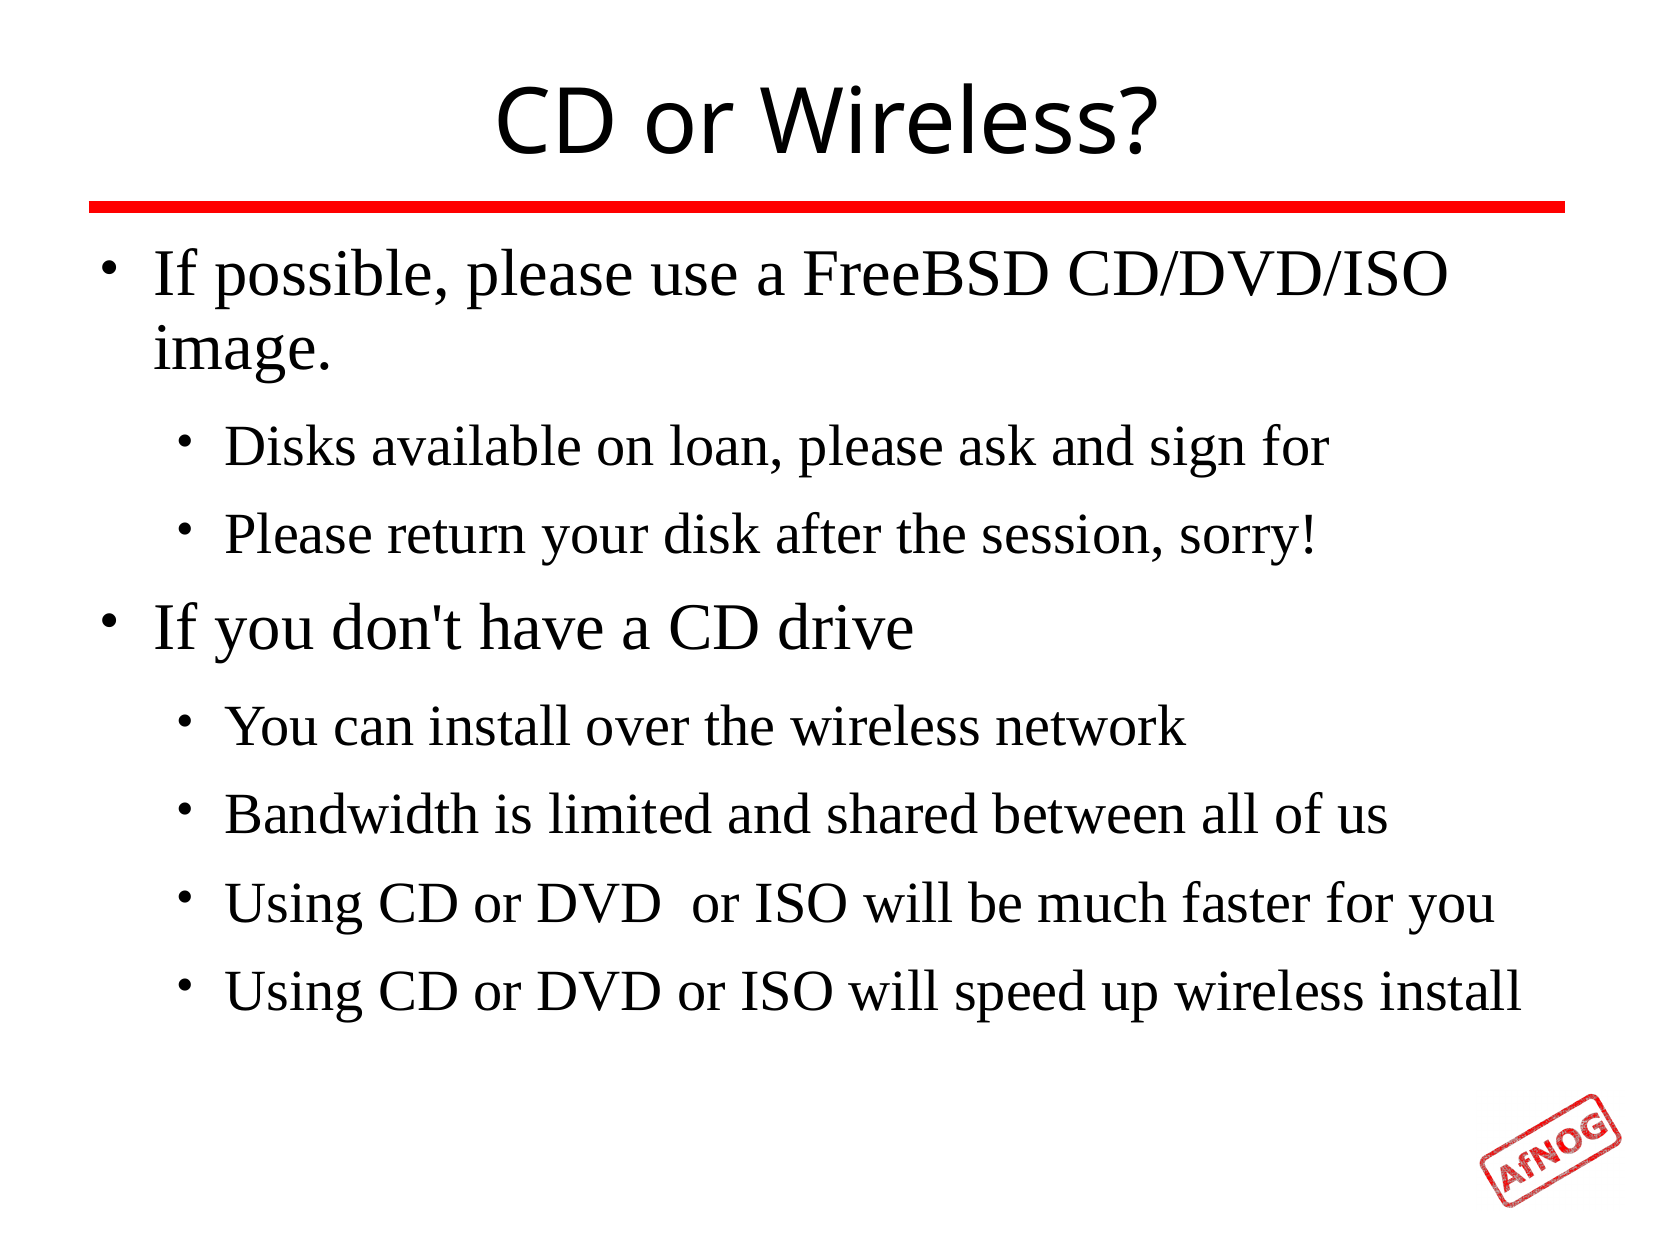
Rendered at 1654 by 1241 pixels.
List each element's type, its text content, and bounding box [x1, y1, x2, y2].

list If possible, please use a FreeBSD CD/DVD/ISO image. Disks available on loan, please ask and sign for Please return your disk after the session, sorry! If you don't have a CD drive You can install over the wireless network Bandwidth is limited and shared between all of us Using CD or DVD or ISO will be much faster for you Using CD or DVD or ISO will speed up wireless install [82, 236, 1571, 1108]
picture [1476, 1090, 1625, 1211]
title CD or Wireless? [88, 36, 1565, 200]
